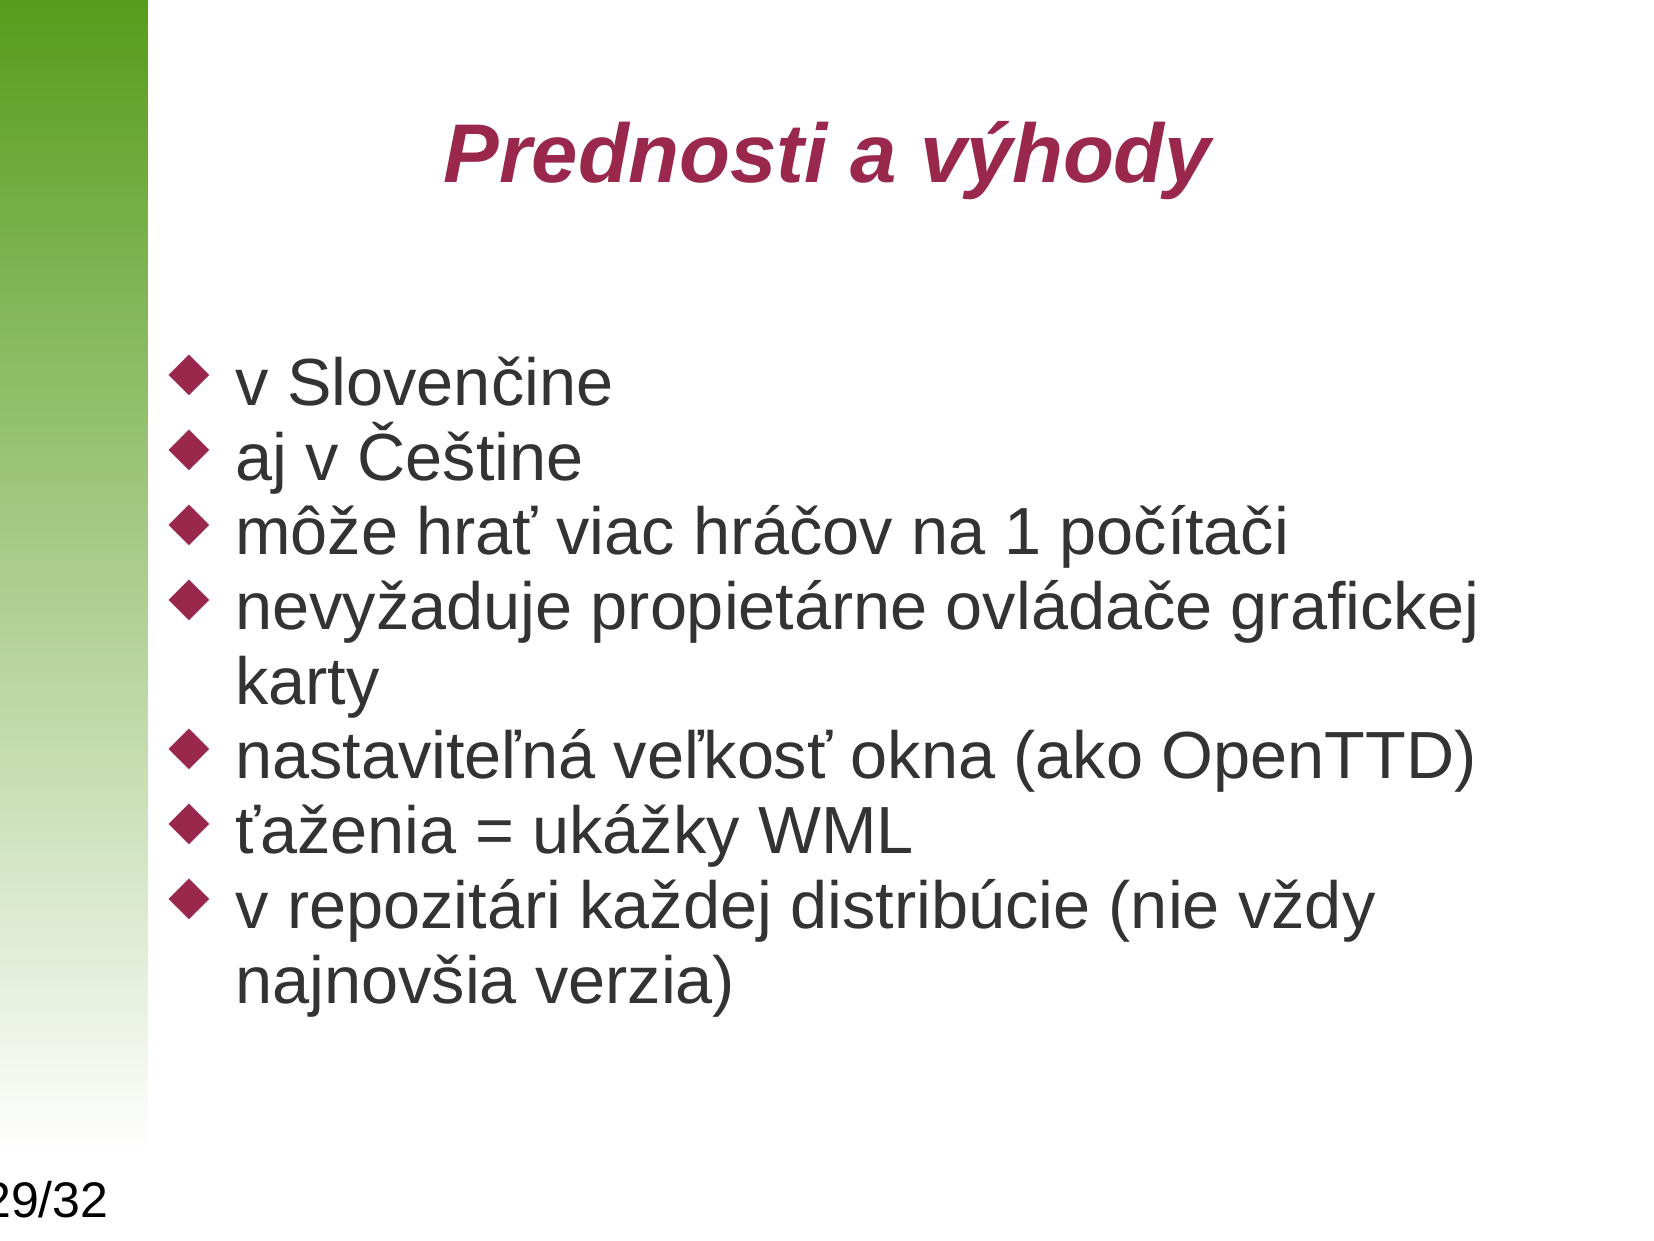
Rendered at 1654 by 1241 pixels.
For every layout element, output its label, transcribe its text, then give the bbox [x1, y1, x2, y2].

title Prednosti a výhody [121, 49, 1534, 257]
list v Slovenčine aj v Češtine môže hrať viac hráčov na 1 počítači nevyžaduje propietárne ovládače grafickej karty nastaviteľná veľkosť okna (ako OpenTTD) ťaženia = ukážky WML v repozitári každej distribúcie (nie vždy najnovšia verzia) [152, 344, 1534, 1127]
